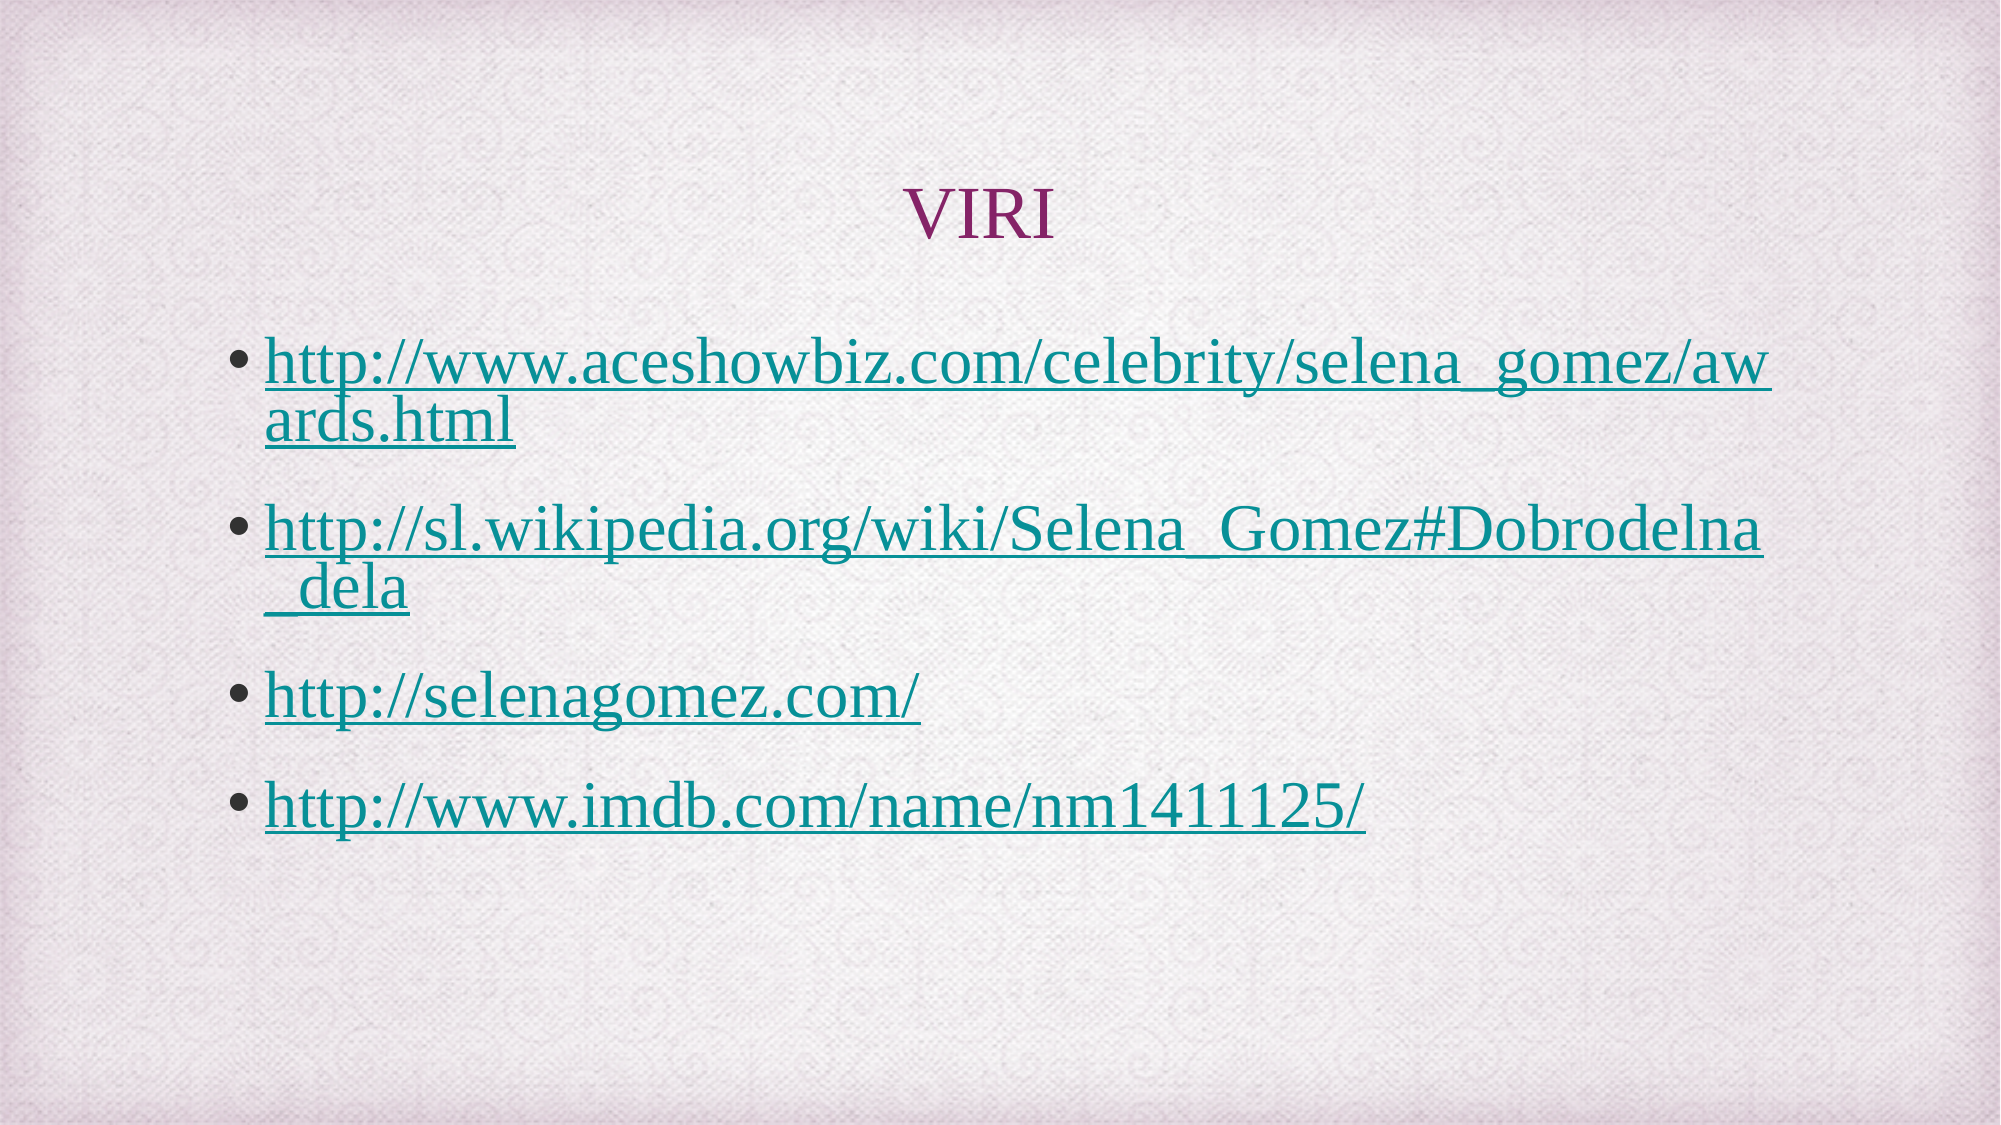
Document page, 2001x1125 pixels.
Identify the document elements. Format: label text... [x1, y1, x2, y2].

title VIRI [212, 59, 1788, 263]
list http://www.aceshowbiz.com/celebrity/selena_gomez/awards.html http://sl.wikipedia.org/wiki/Selena_Gomez#Dobrodelna_dela http://selenagomez.com/ http://www.imdb.com/name/nm1411125/ [212, 318, 1788, 1013]
picture [0, 0, 2001, 1125]
